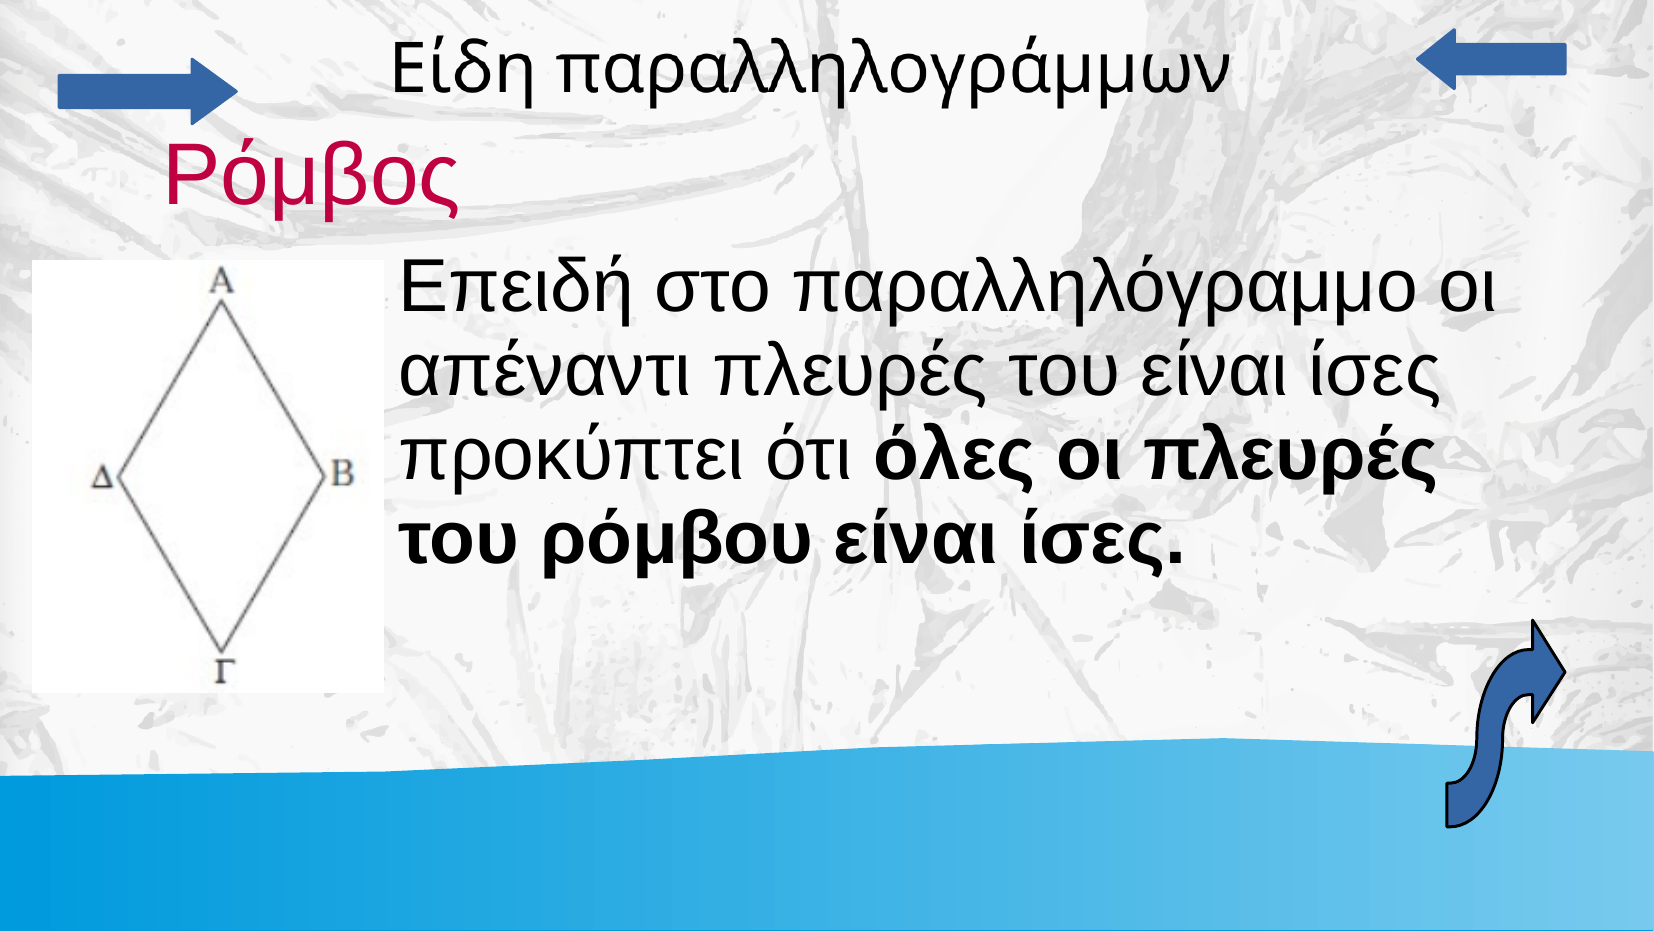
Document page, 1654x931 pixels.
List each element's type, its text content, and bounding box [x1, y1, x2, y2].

picture [0, 0, 1654, 775]
text_box [1446, 620, 1566, 827]
text_box [59, 59, 237, 124]
text_box Ρόμβος [147, 118, 502, 207]
text_box [1417, 29, 1566, 89]
text_box Επειδή στο παραλληλόγραμμο οι απέναντι πλευρές του είναι ίσες προκύπτει ότι όλες οι πλευρές του ρόμβου είναι ίσες. [383, 236, 1595, 626]
